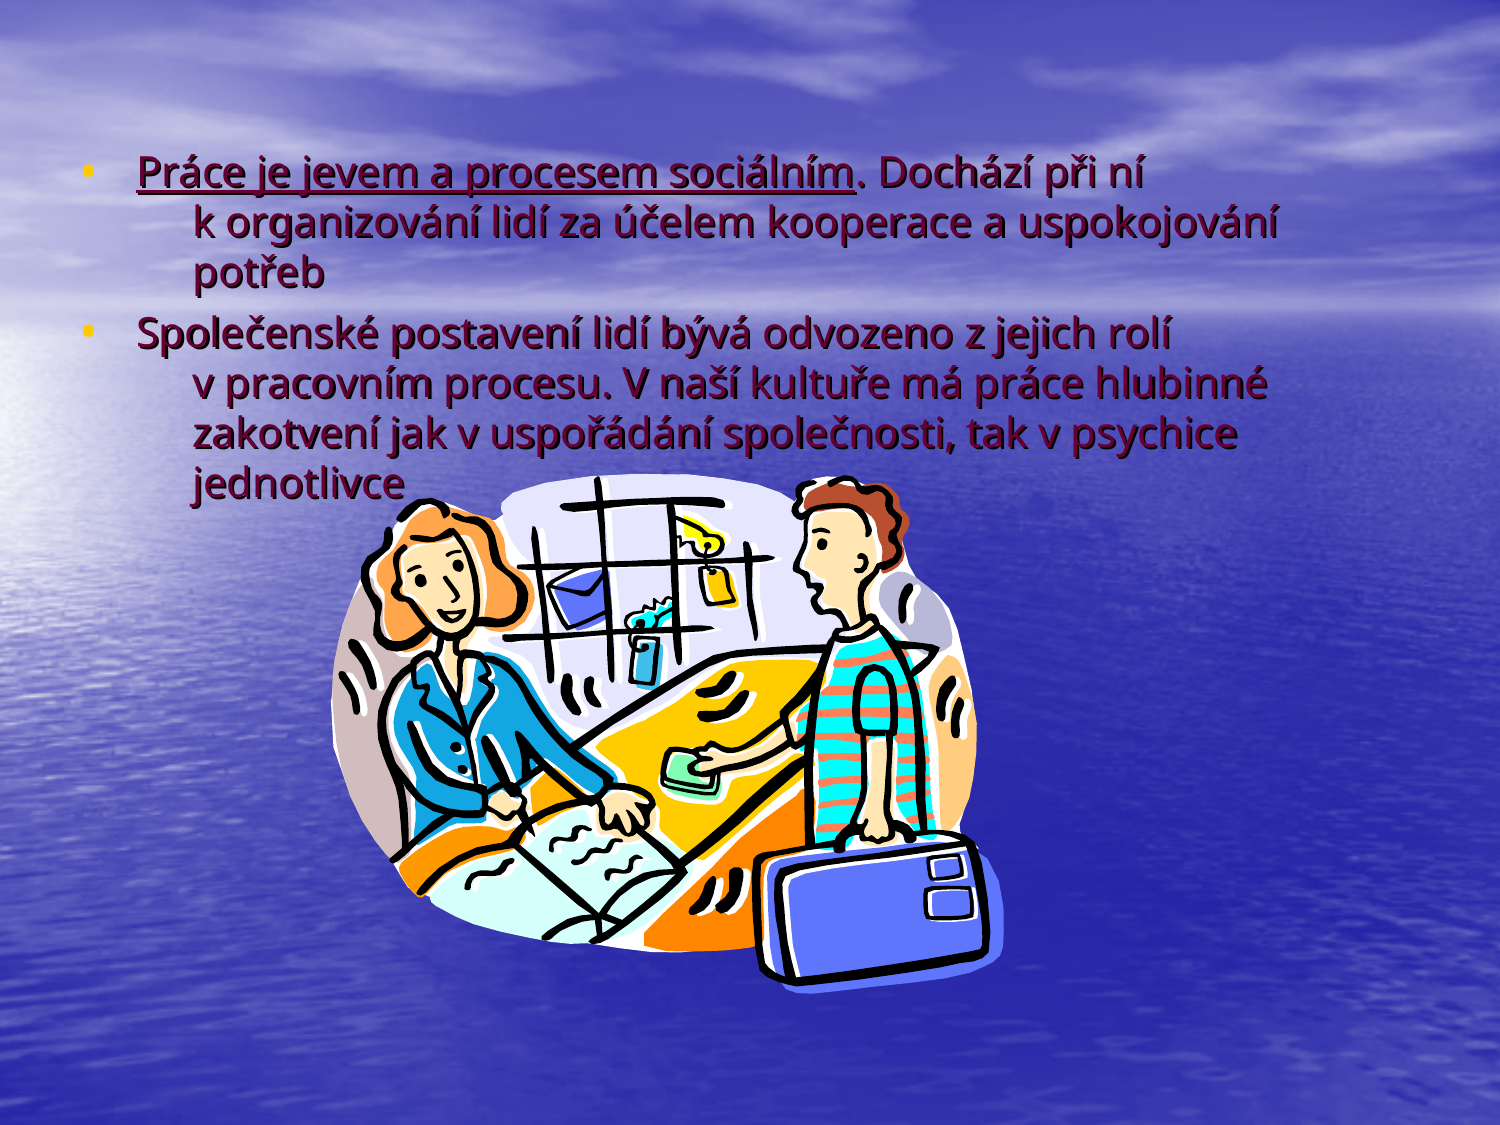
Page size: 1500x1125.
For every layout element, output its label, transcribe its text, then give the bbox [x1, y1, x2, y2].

picture [324, 467, 1010, 1000]
list Práce je jevem a procesem sociálním. Dochází při ní k organizování lidí za účelem kooperace a uspokojování potřeb Společenské postavení lidí bývá odvozeno z jejich rolí v pracovním procesu. V naší kultuře má práce hlubinné zakotvení jak v uspořádání společnosti, tak v psychice jednotlivce [64, 137, 1415, 813]
